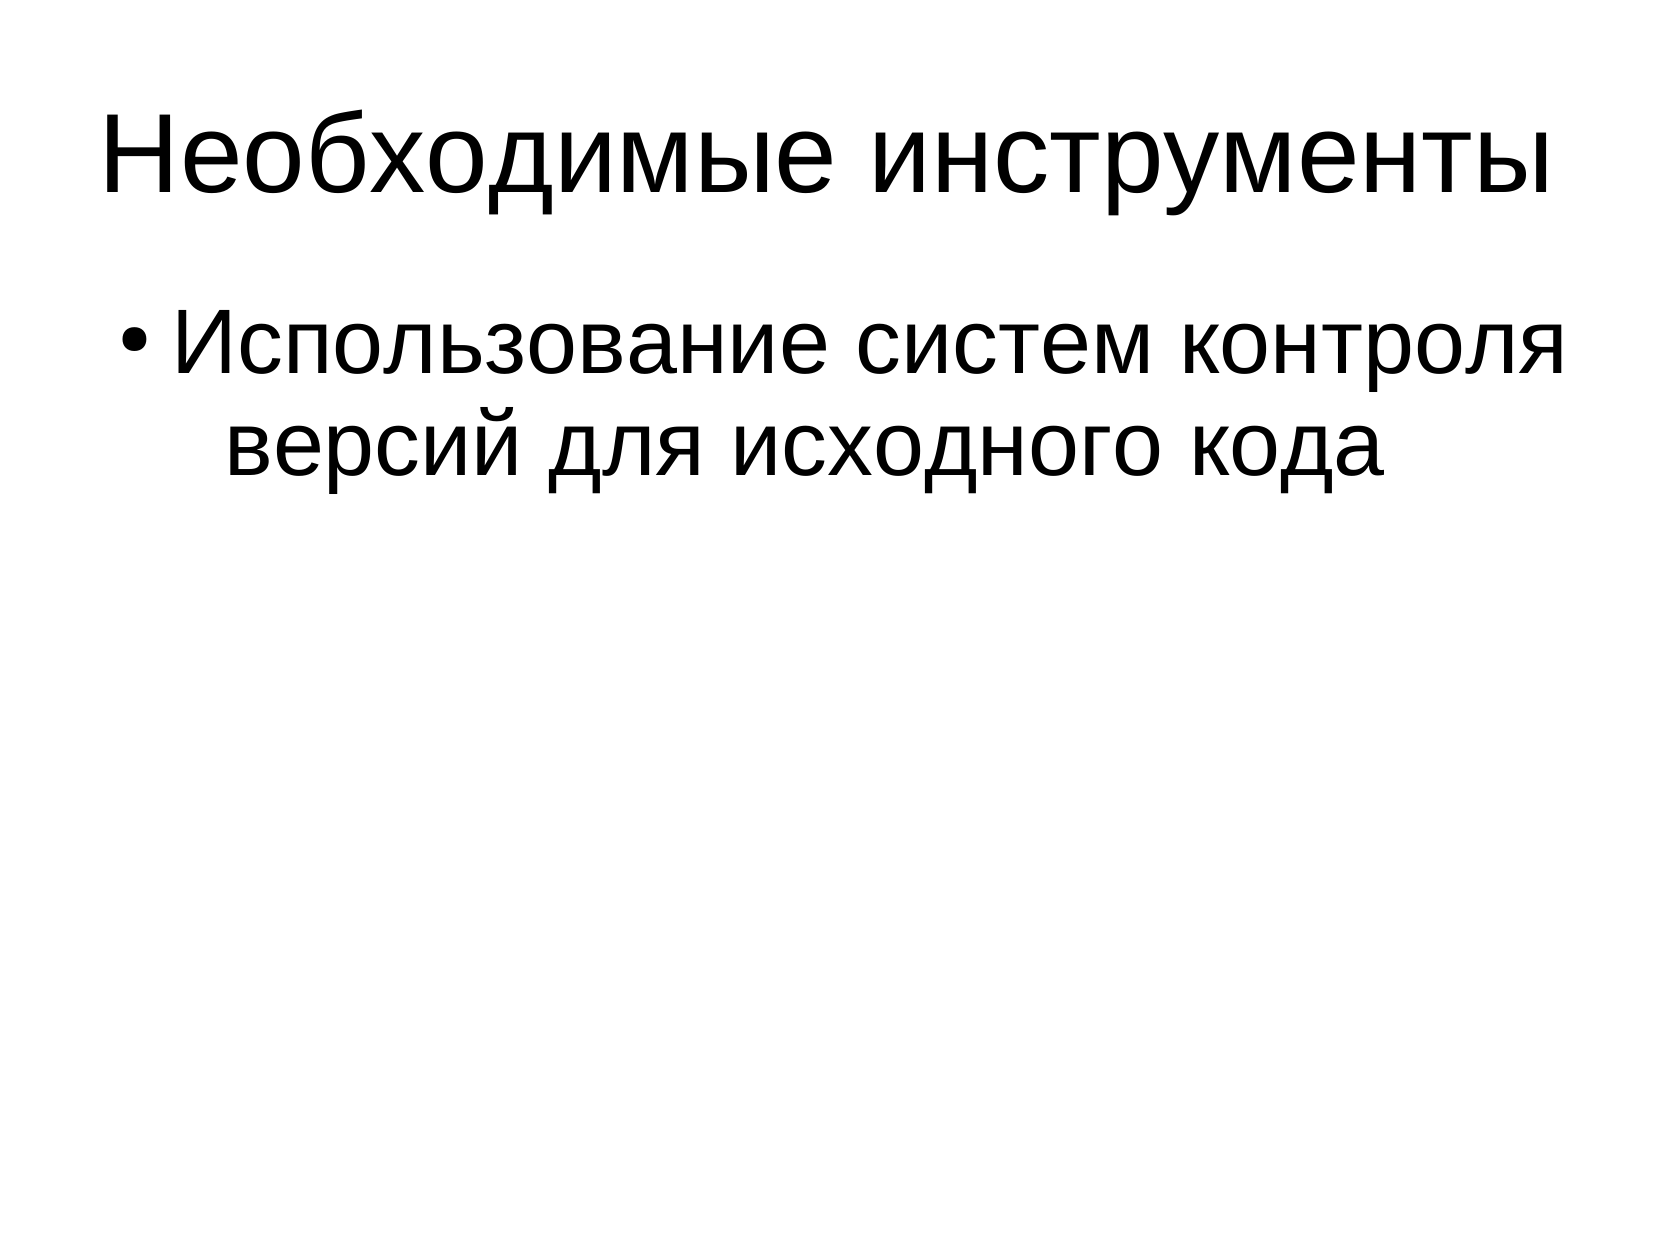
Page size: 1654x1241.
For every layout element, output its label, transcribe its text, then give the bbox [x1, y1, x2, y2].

title Необходимые инструменты [82, 49, 1571, 257]
list Использование систем контроля версий для исходного кода [82, 290, 1571, 1109]
